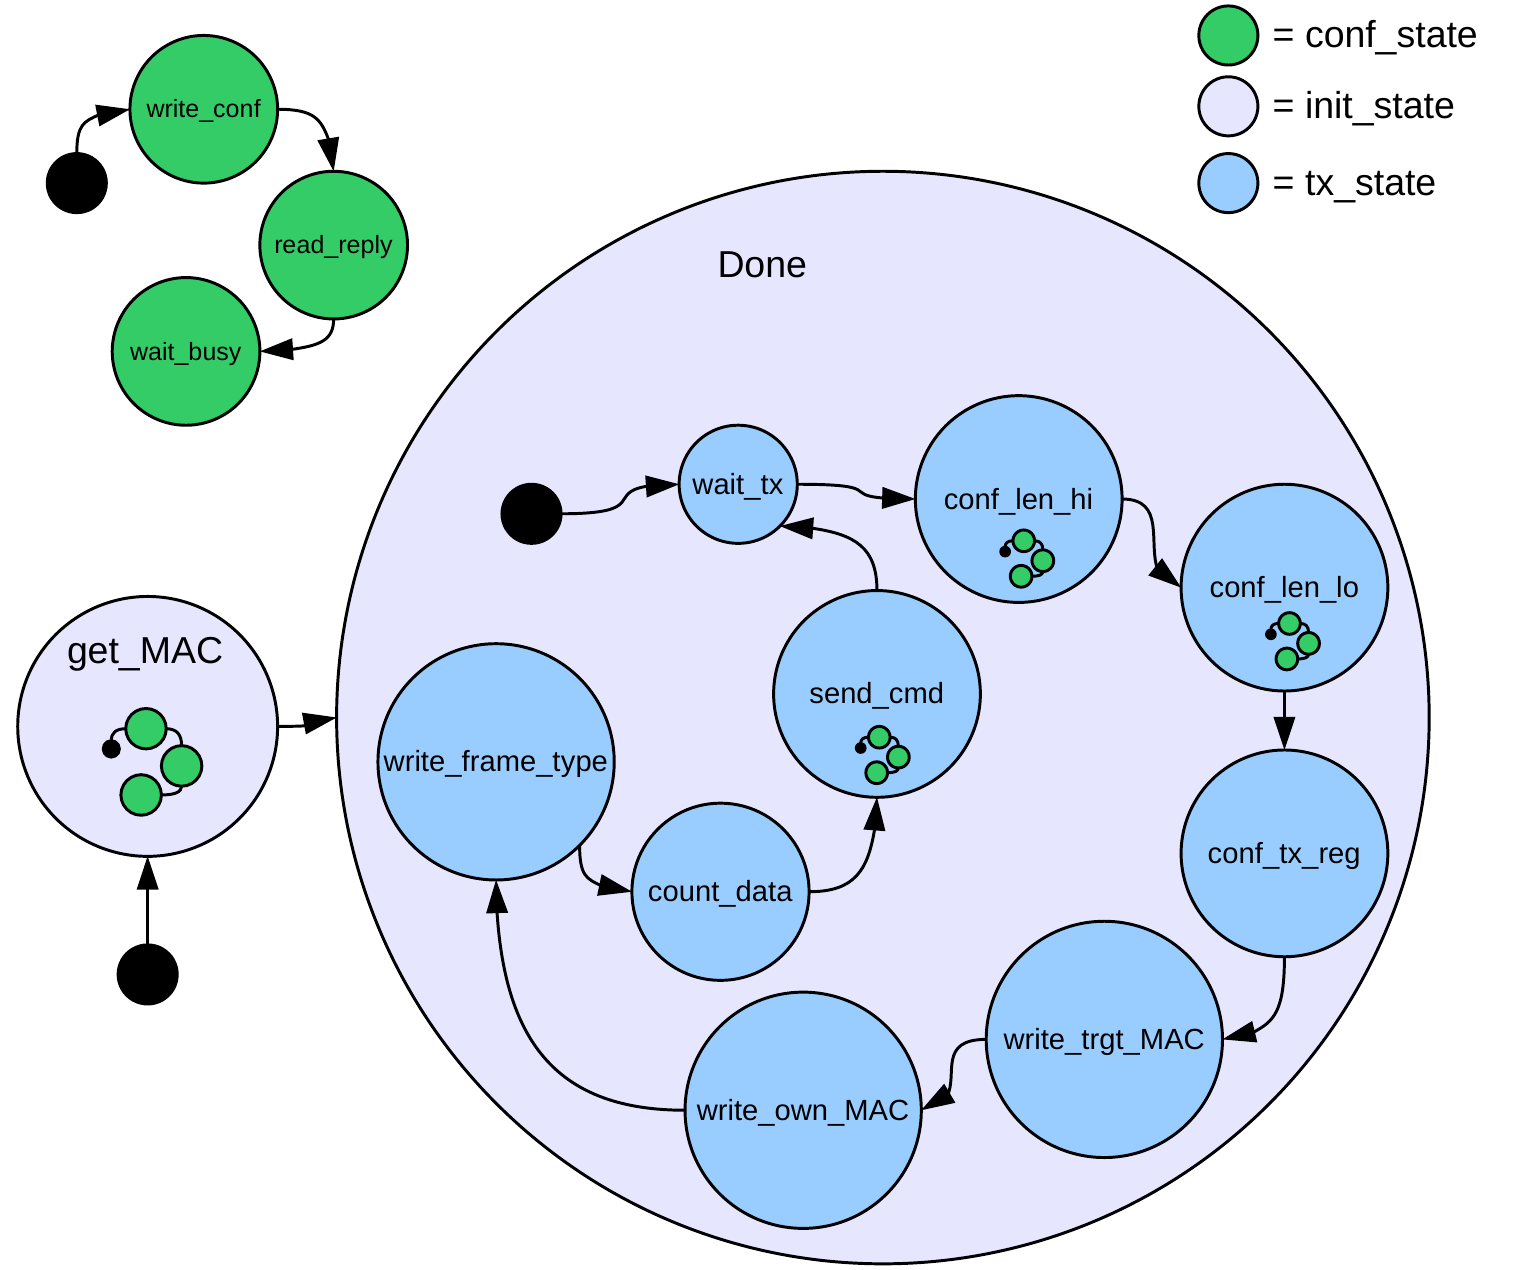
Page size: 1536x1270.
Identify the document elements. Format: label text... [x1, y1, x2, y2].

text_box [118, 944, 178, 1004]
text_box [1198, 5, 1257, 66]
text_box count_data [631, 803, 810, 981]
text_box conf_tx_reg [1181, 750, 1388, 957]
text_box conf_len_hi [915, 395, 1123, 603]
text_box wait_busy [112, 277, 260, 426]
text_box get_MAC [52, 622, 248, 682]
text_box write_conf [129, 35, 278, 184]
text_box [70, 596, 225, 622]
text_box write_frame_type [377, 643, 615, 880]
text_box [47, 153, 107, 213]
text_box [1198, 76, 1257, 136]
text_box = conf_state [1257, 5, 1495, 63]
text_box read_reply [259, 171, 408, 319]
text_box conf_len_lo [1181, 484, 1388, 691]
text_box [1198, 153, 1257, 213]
text_box send_cmd [773, 590, 981, 798]
text_box Done [702, 236, 1146, 294]
text_box wait_tx [679, 425, 798, 544]
text_box = init_state [1257, 76, 1495, 134]
text_box write_trgt_MAC [986, 921, 1223, 1158]
text_box [17, 638, 278, 857]
text_box write_own_MAC [685, 992, 922, 1229]
text_box [336, 171, 1430, 1264]
text_box = tx_state [1257, 153, 1495, 211]
